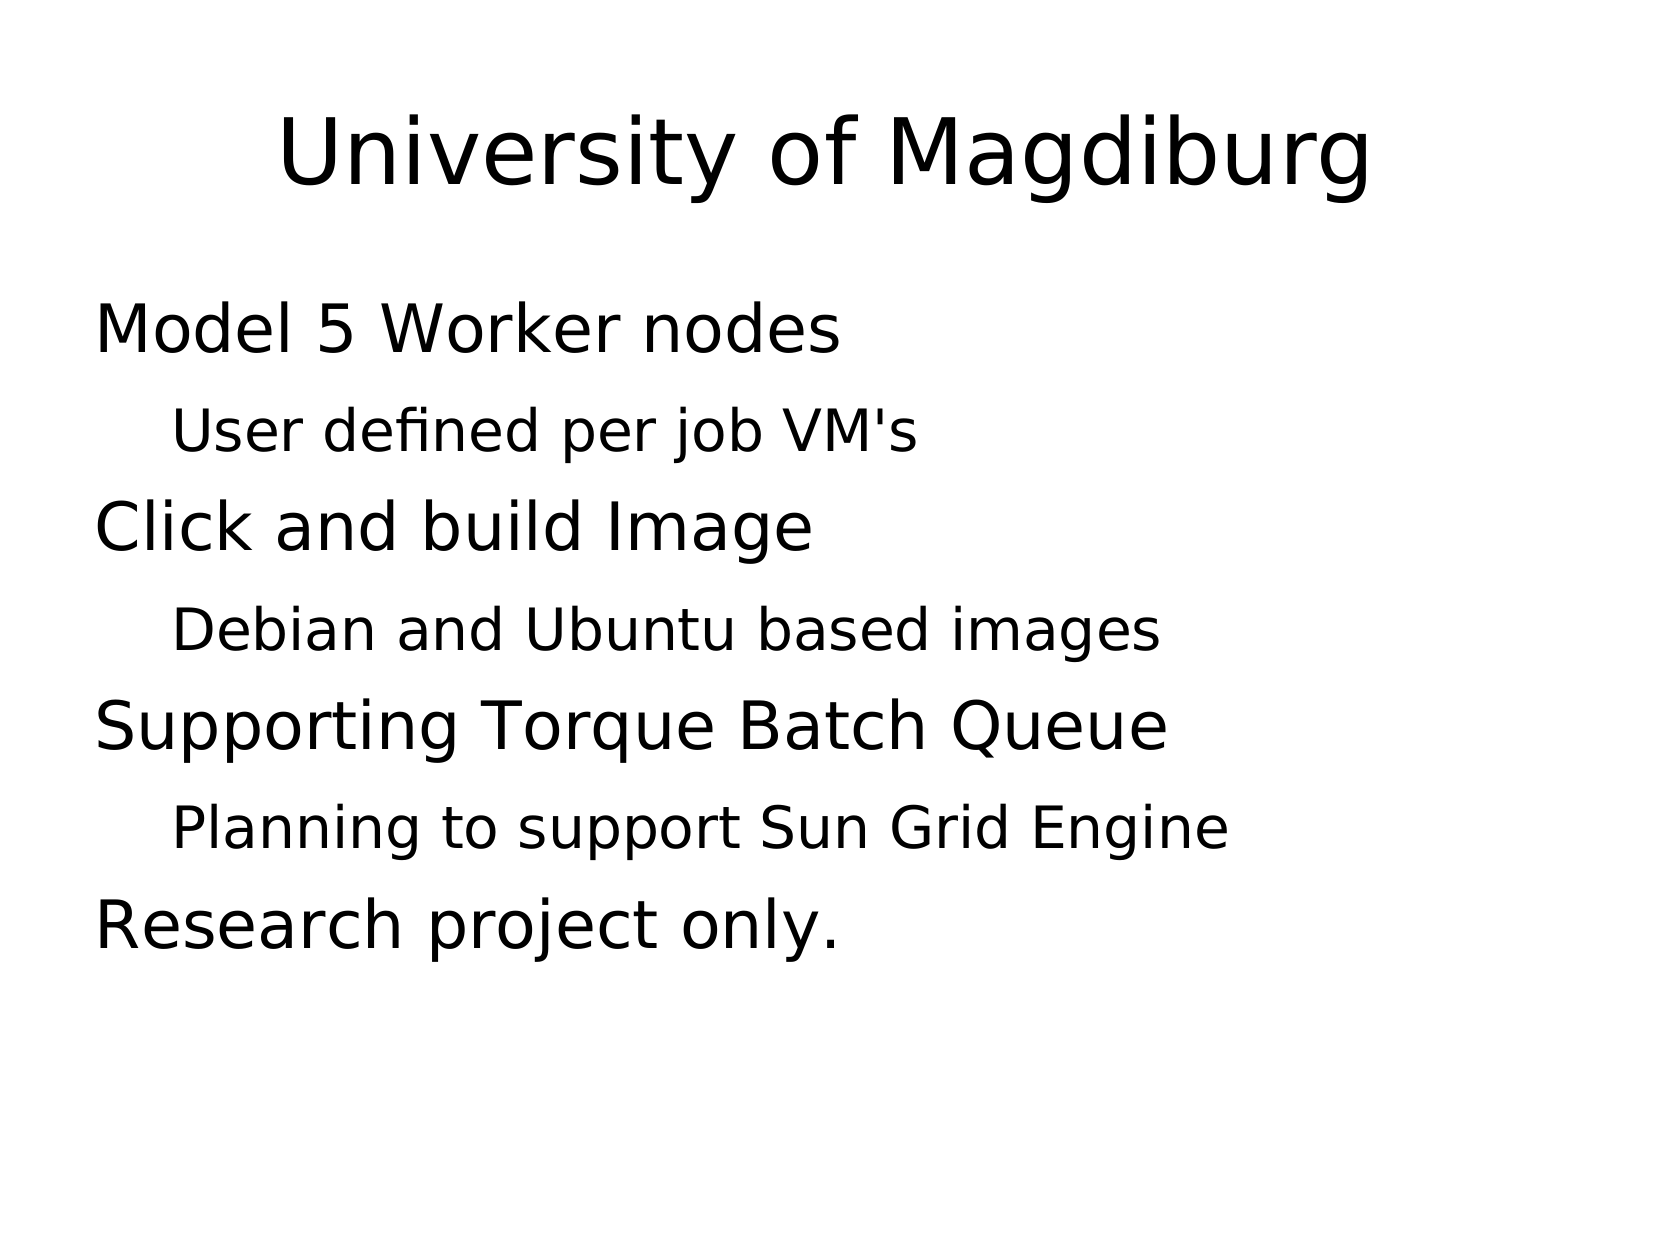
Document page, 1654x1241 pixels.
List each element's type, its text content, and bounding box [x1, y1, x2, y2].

list Model 5 Worker nodes User defined per job VM's Click and build Image Debian and Ubuntu based images Supporting Torque Batch Queue Planning to support Sun Grid Engine Research project only. [76, 290, 1565, 1094]
title University of Magdiburg [82, 56, 1571, 250]
